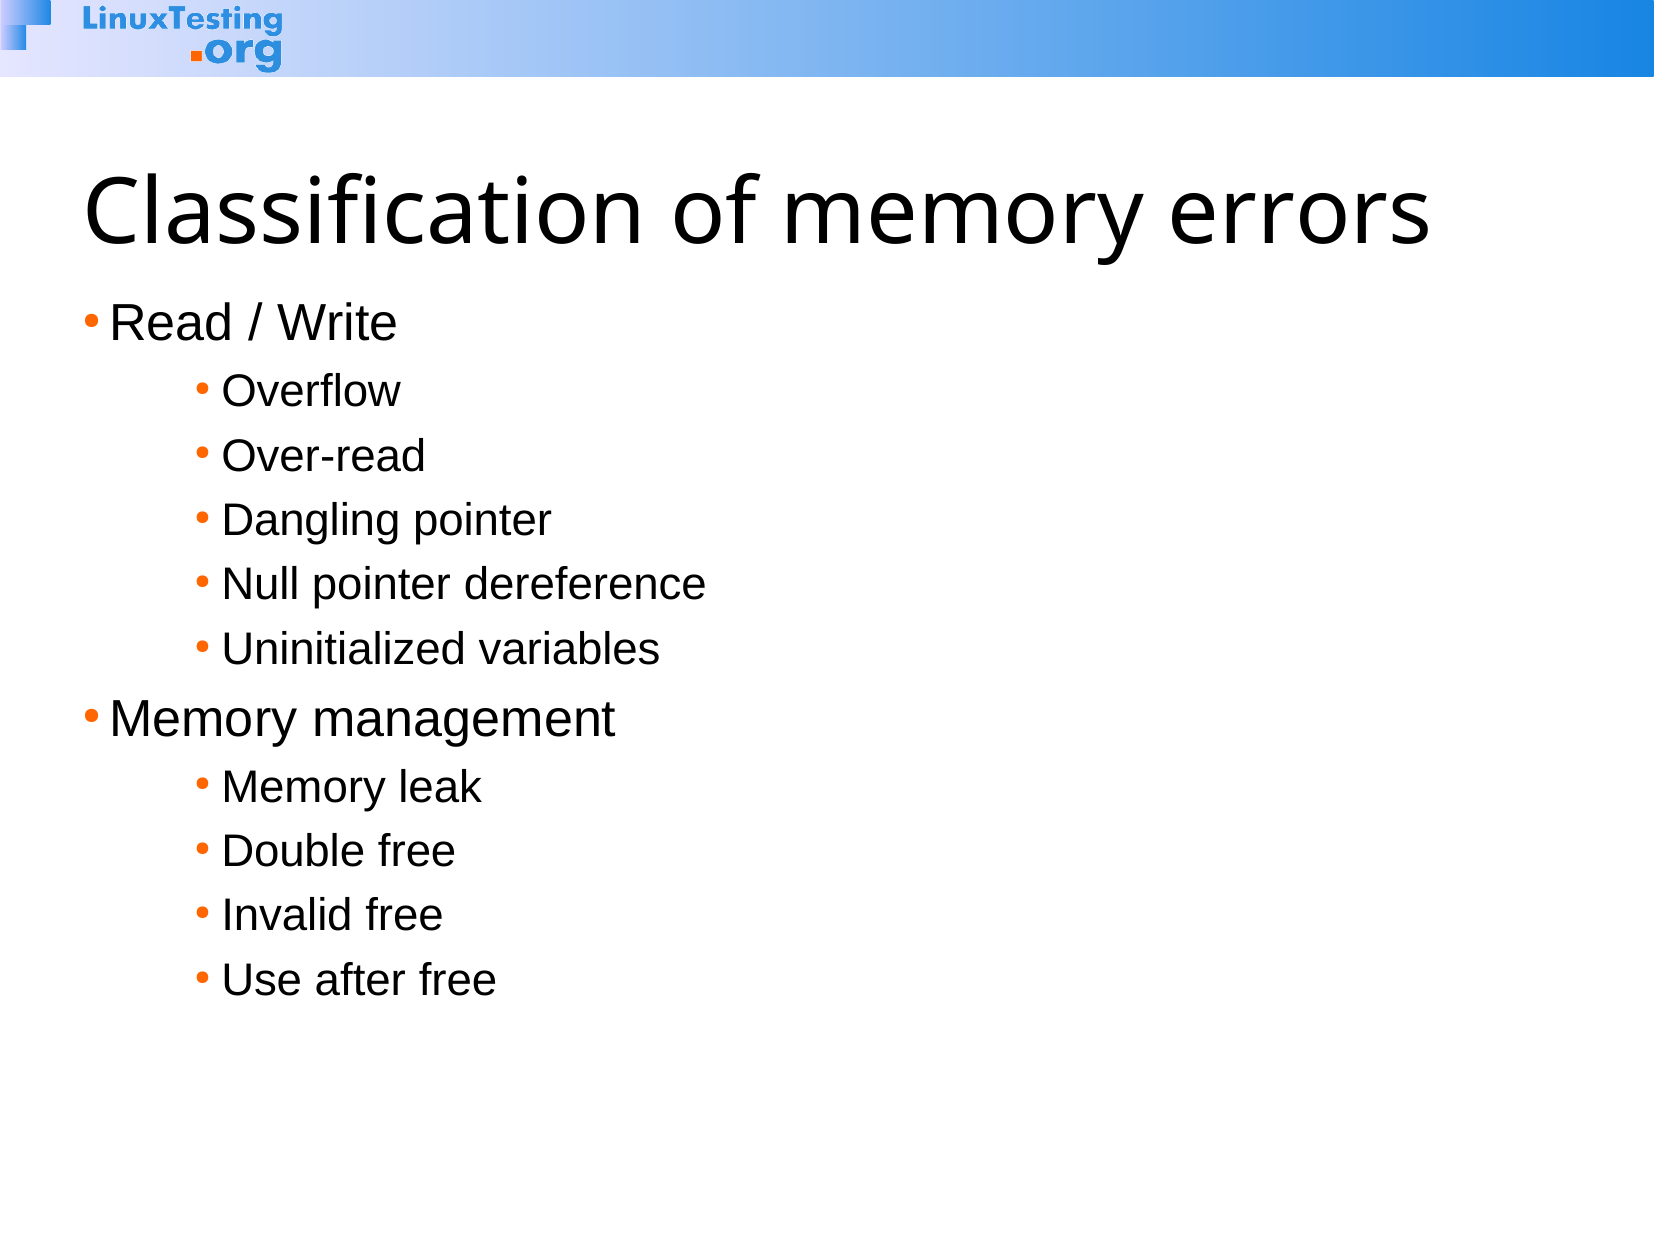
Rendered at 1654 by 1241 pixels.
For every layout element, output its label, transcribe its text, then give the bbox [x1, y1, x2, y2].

list Read / Write Overflow Over-read Dangling pointer Null pointer dereference Uninitialized variables Memory management Memory leak Double free Invalid free Use after free [82, 290, 1571, 1010]
title Classification of memory errors [82, 76, 1571, 290]
picture [83, 5, 282, 73]
